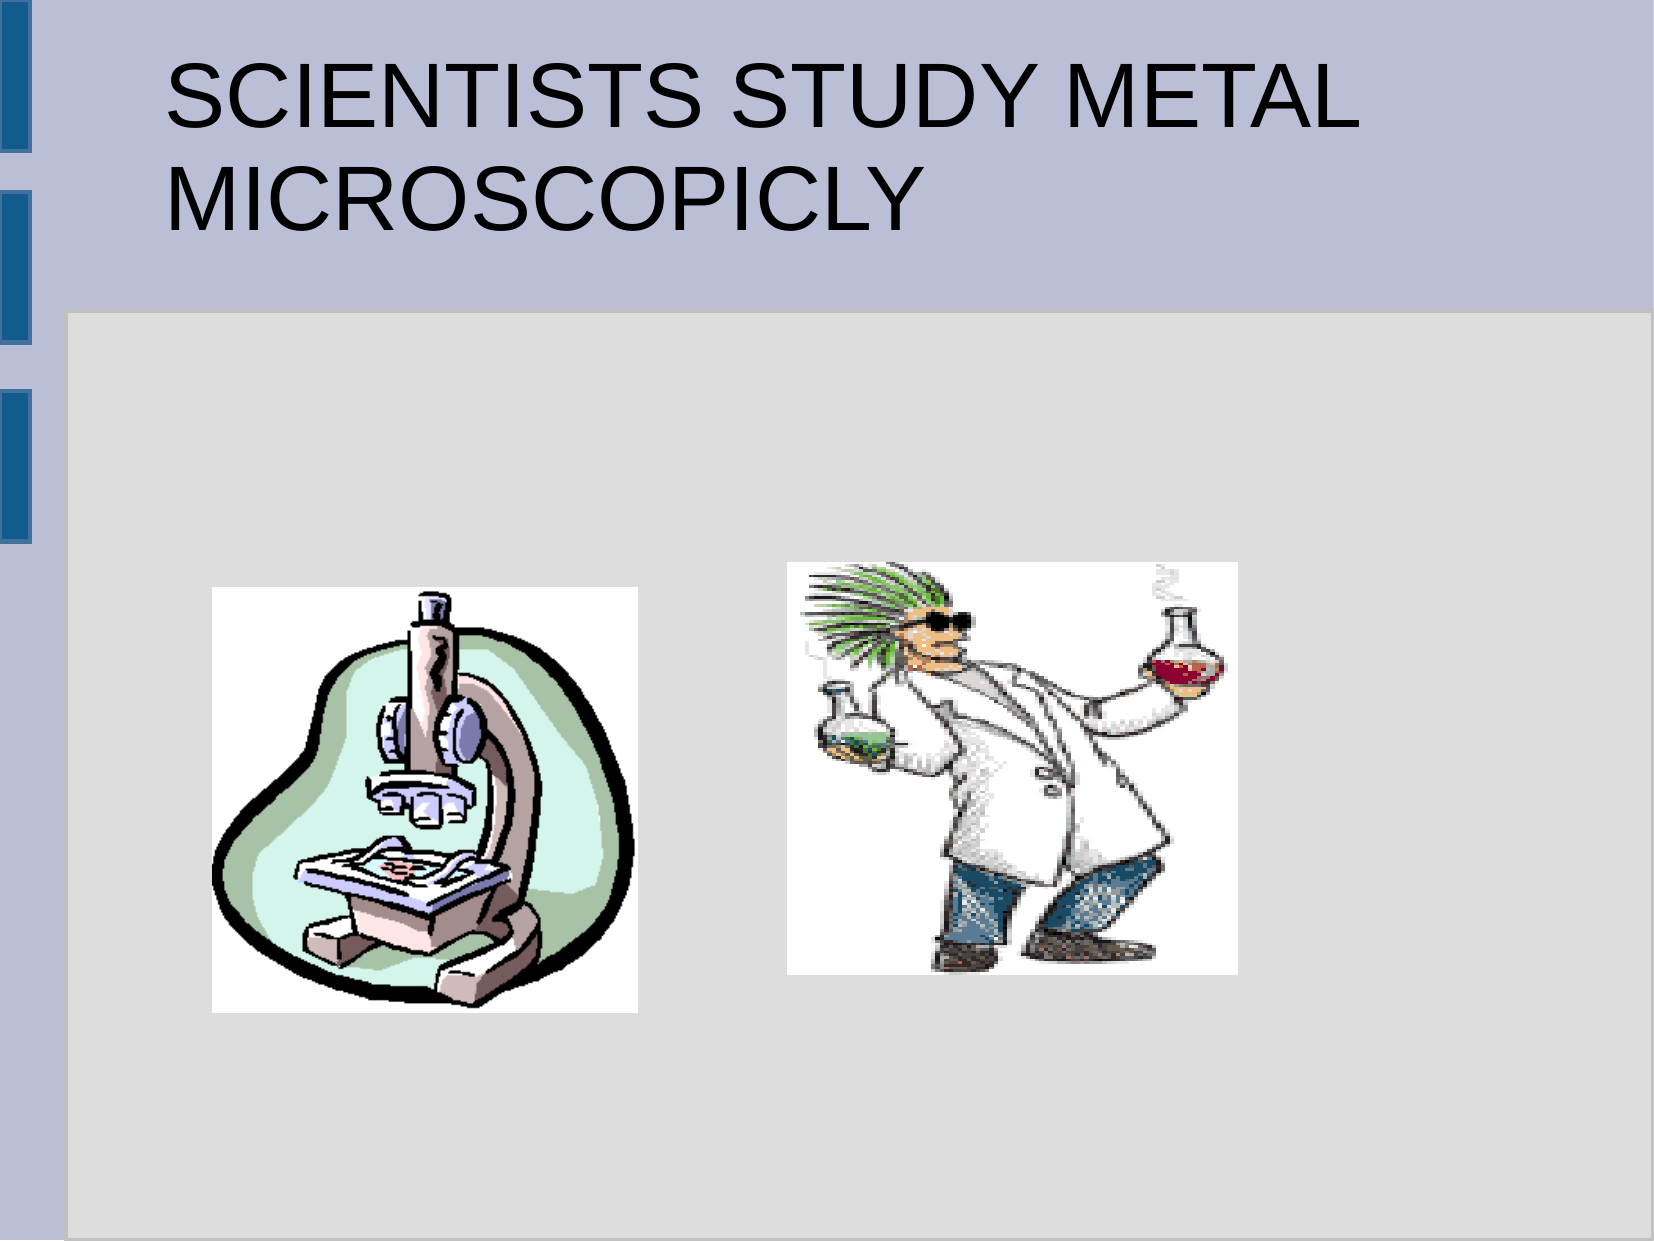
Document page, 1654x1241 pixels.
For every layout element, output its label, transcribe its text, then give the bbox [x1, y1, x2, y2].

picture [212, 587, 638, 1013]
text_box SCIENTISTS STUDY METAL MICROSCOPICLY [150, 37, 1463, 258]
picture [787, 562, 1238, 976]
